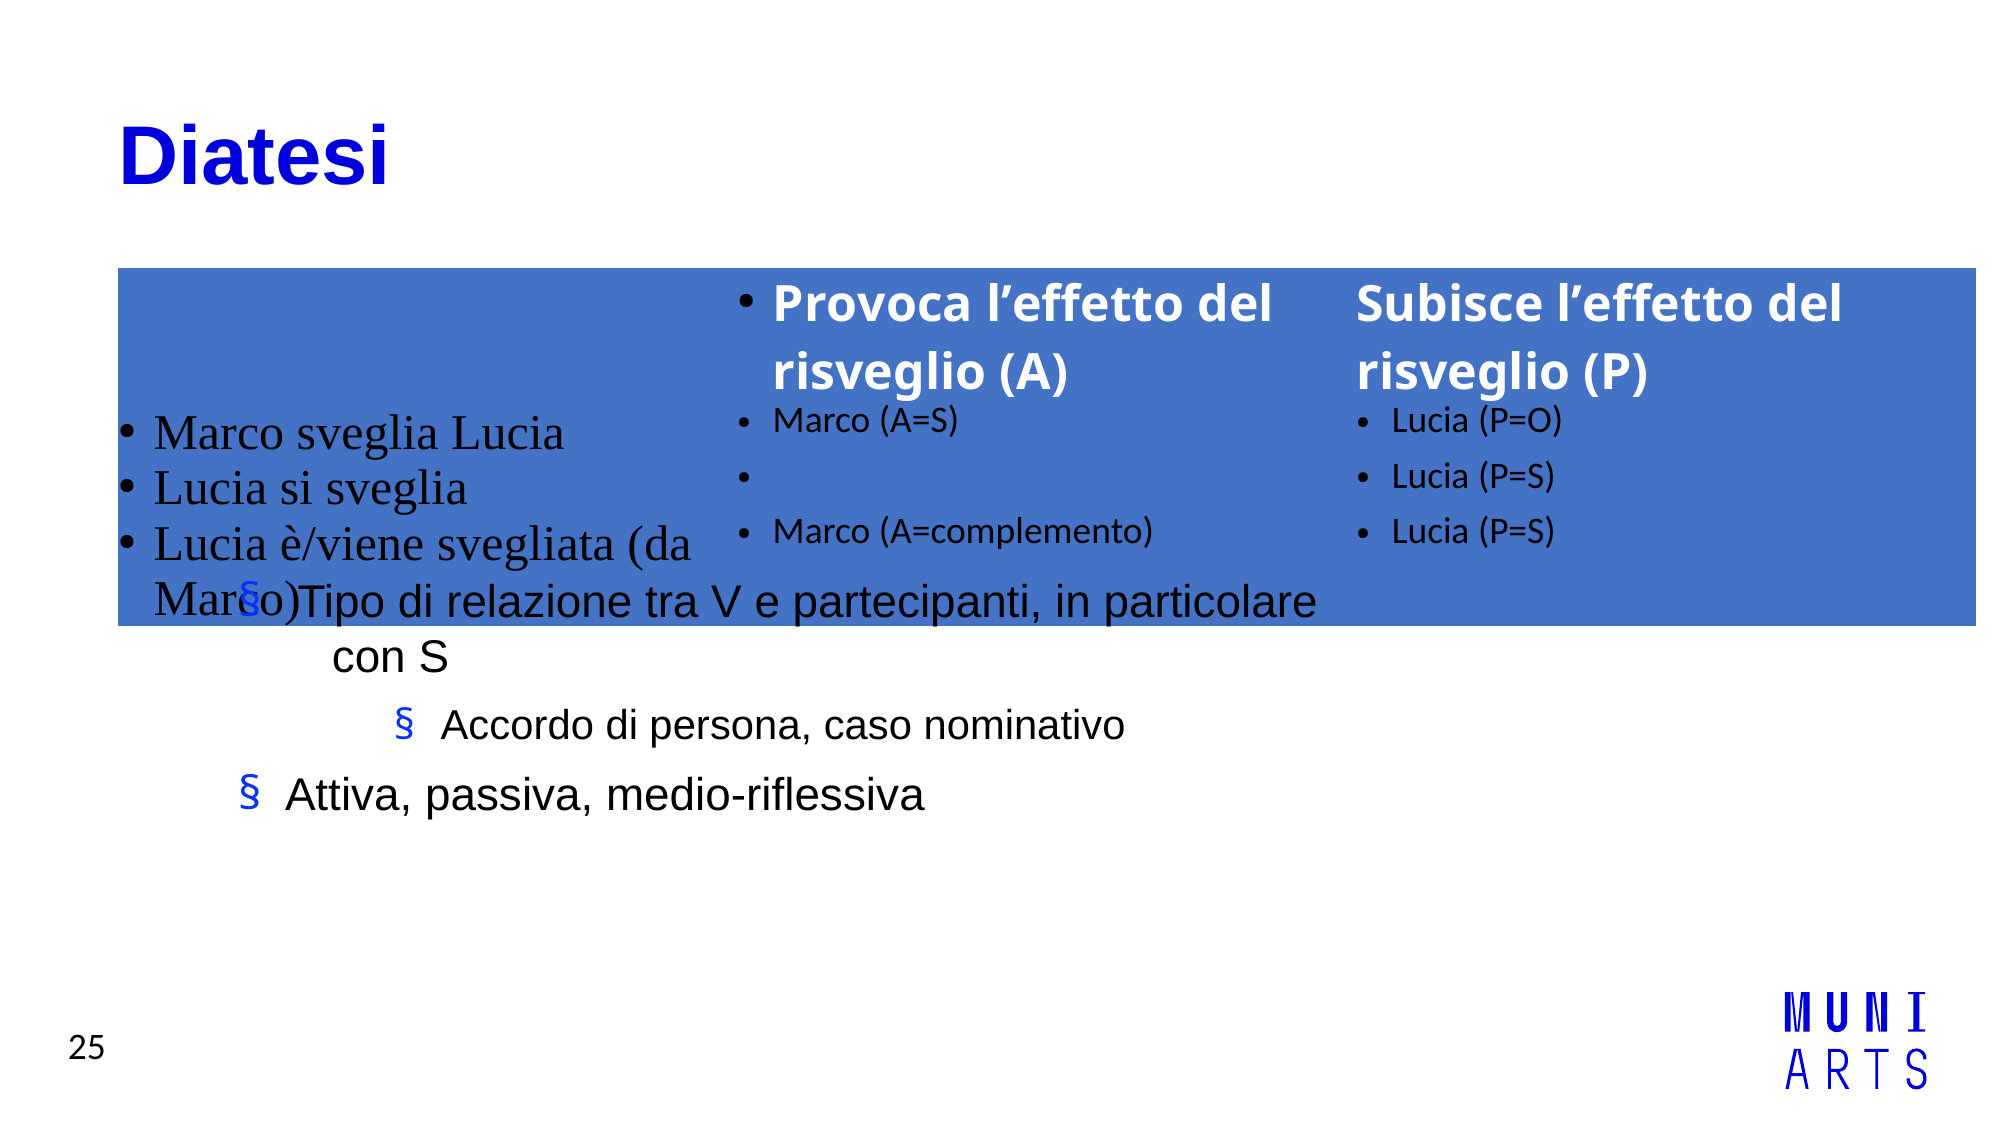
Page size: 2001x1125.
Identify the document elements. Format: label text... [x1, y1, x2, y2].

table_header Provoca l’effetto del risveglio (A) [737, 268, 1356, 405]
table_header [118, 268, 737, 405]
table_cell Lucia è/viene svegliata (da Marco) [118, 515, 737, 563]
table_cell Lucia si sveglia [118, 460, 737, 515]
text_box Tipo di relazione tra V e partecipanti, in particolare con S Accordo di persona, caso nominativo Attiva, passiva, medio-riflessiva [118, 563, 1420, 780]
title Diatesi [118, 118, 1883, 193]
table_header Subisce l’effetto del risveglio (P) [1356, 268, 1976, 405]
table_cell [737, 460, 1356, 515]
table_cell Lucia (P=O) [1356, 405, 1976, 460]
text_box [67, 1021, 110, 1063]
table_cell Marco (A=S) [737, 405, 1356, 460]
table_cell Lucia (P=S) [1356, 515, 1976, 626]
table_cell Marco sveglia Lucia [118, 405, 737, 460]
table_cell Lucia (P=S) [1356, 460, 1976, 515]
table_cell Marco (A=complemento) [737, 515, 1356, 563]
